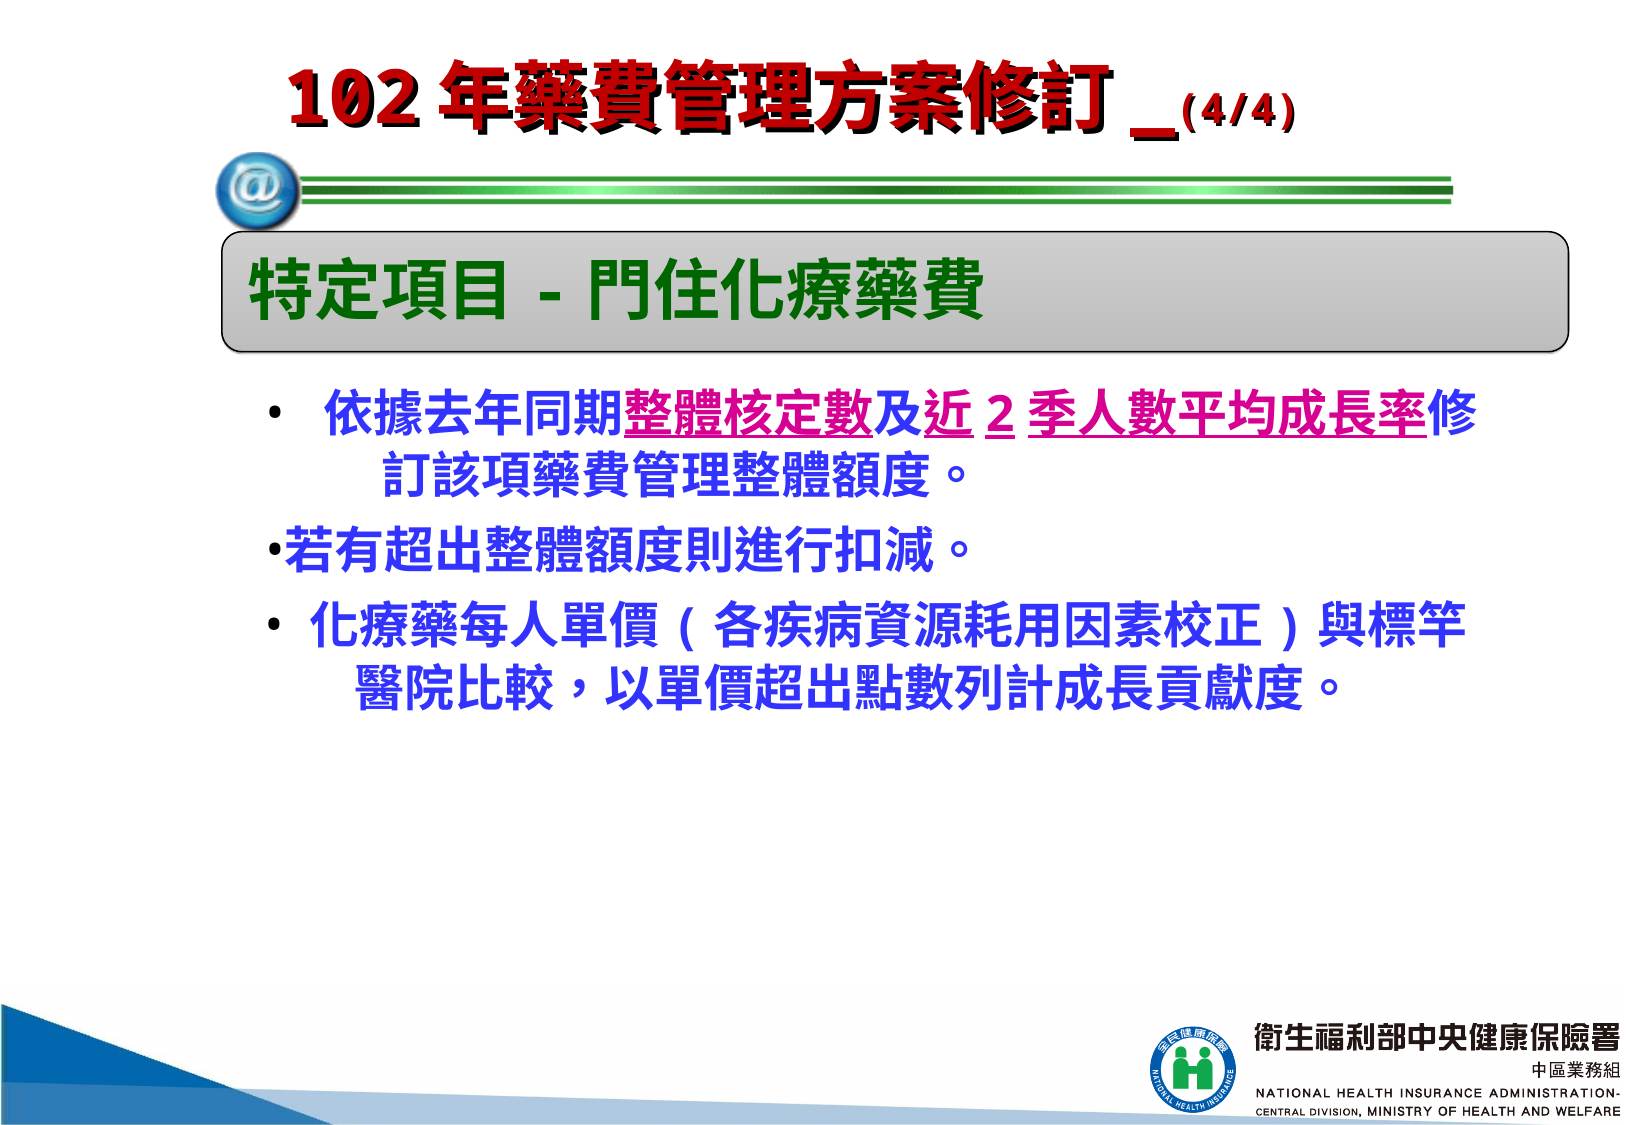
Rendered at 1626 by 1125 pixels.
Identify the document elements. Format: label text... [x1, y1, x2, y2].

title 102年藥費管理方案修訂_(4/4) [268, 0, 1557, 188]
text_box 特定項目-門住化療藥費 [221, 231, 1569, 352]
text_box [174, 31, 1582, 219]
text_box 依據去年同期整體核定數及近2季人數平均成長率修訂該項藥費管理整體額度。 若有超出整體額度則進行扣減。 化療藥每人單價(各疾病資源耗用因素校正)與標竿醫院比較，以單價超出點數列計成長貢獻度。 [221, 373, 1522, 833]
